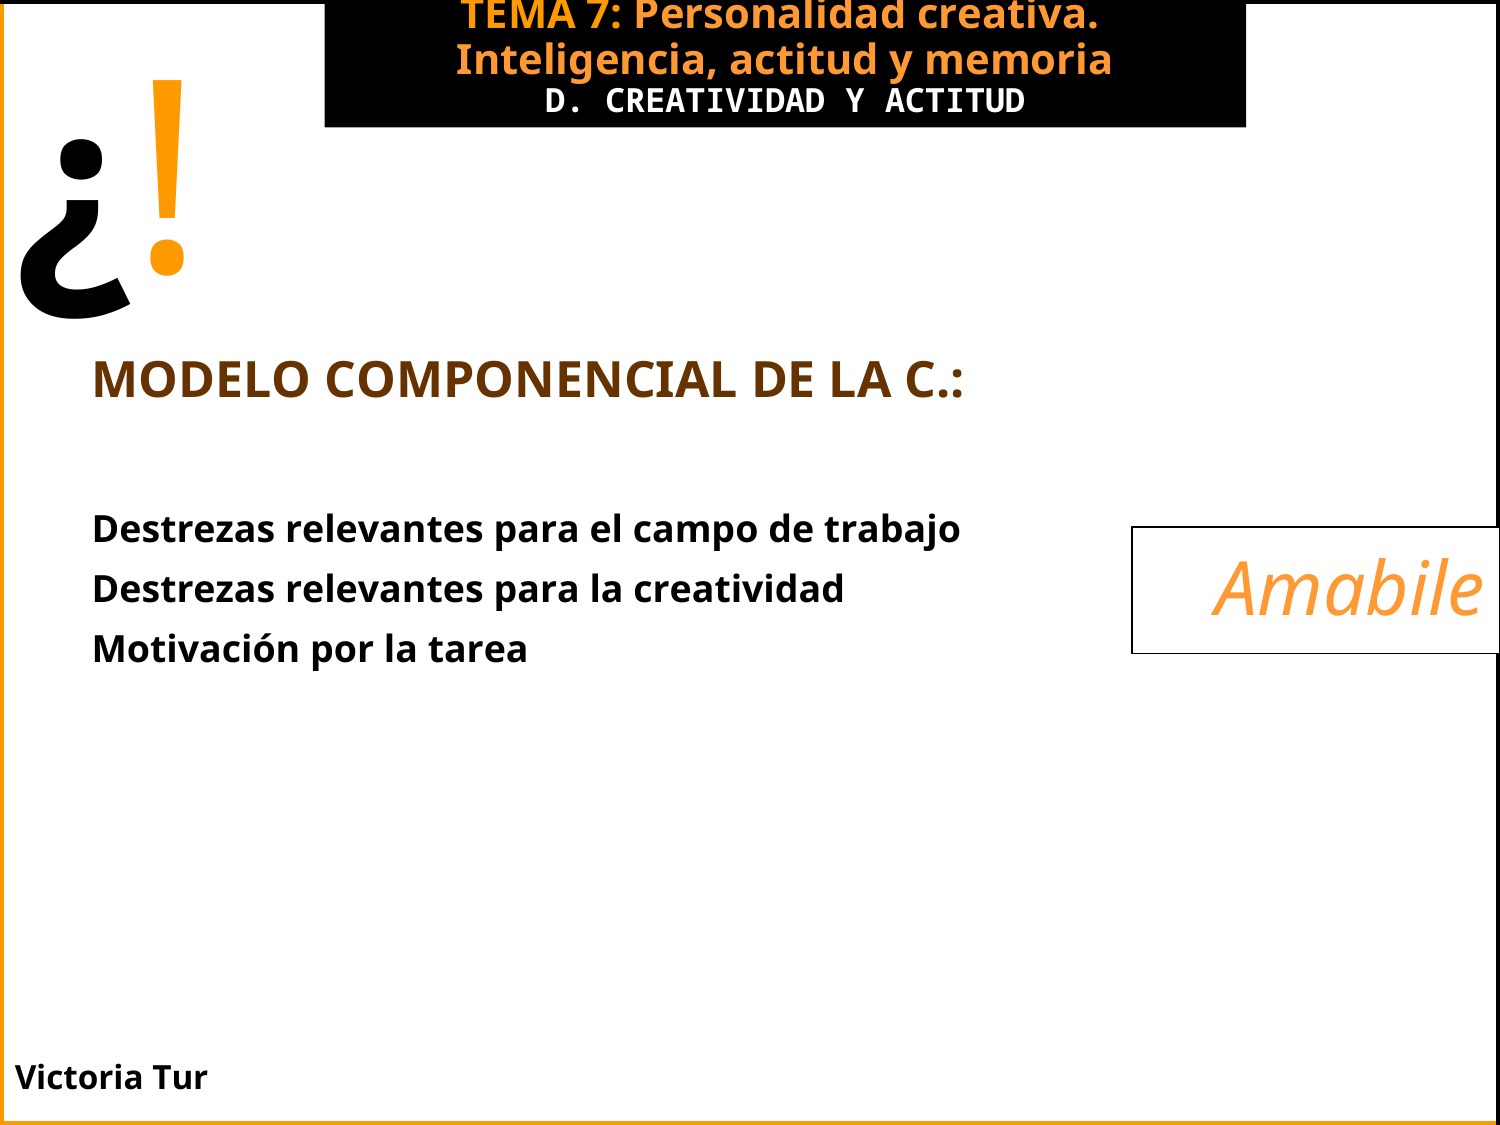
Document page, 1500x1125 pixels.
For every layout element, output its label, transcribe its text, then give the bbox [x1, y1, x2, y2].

list MODELO COMPONENCIAL DE LA C.: Destrezas relevantes para el campo de trabajo Destrezas relevantes para la creatividad Motivación por la tarea [76, 255, 1427, 998]
title Amabile [1131, 527, 1500, 654]
